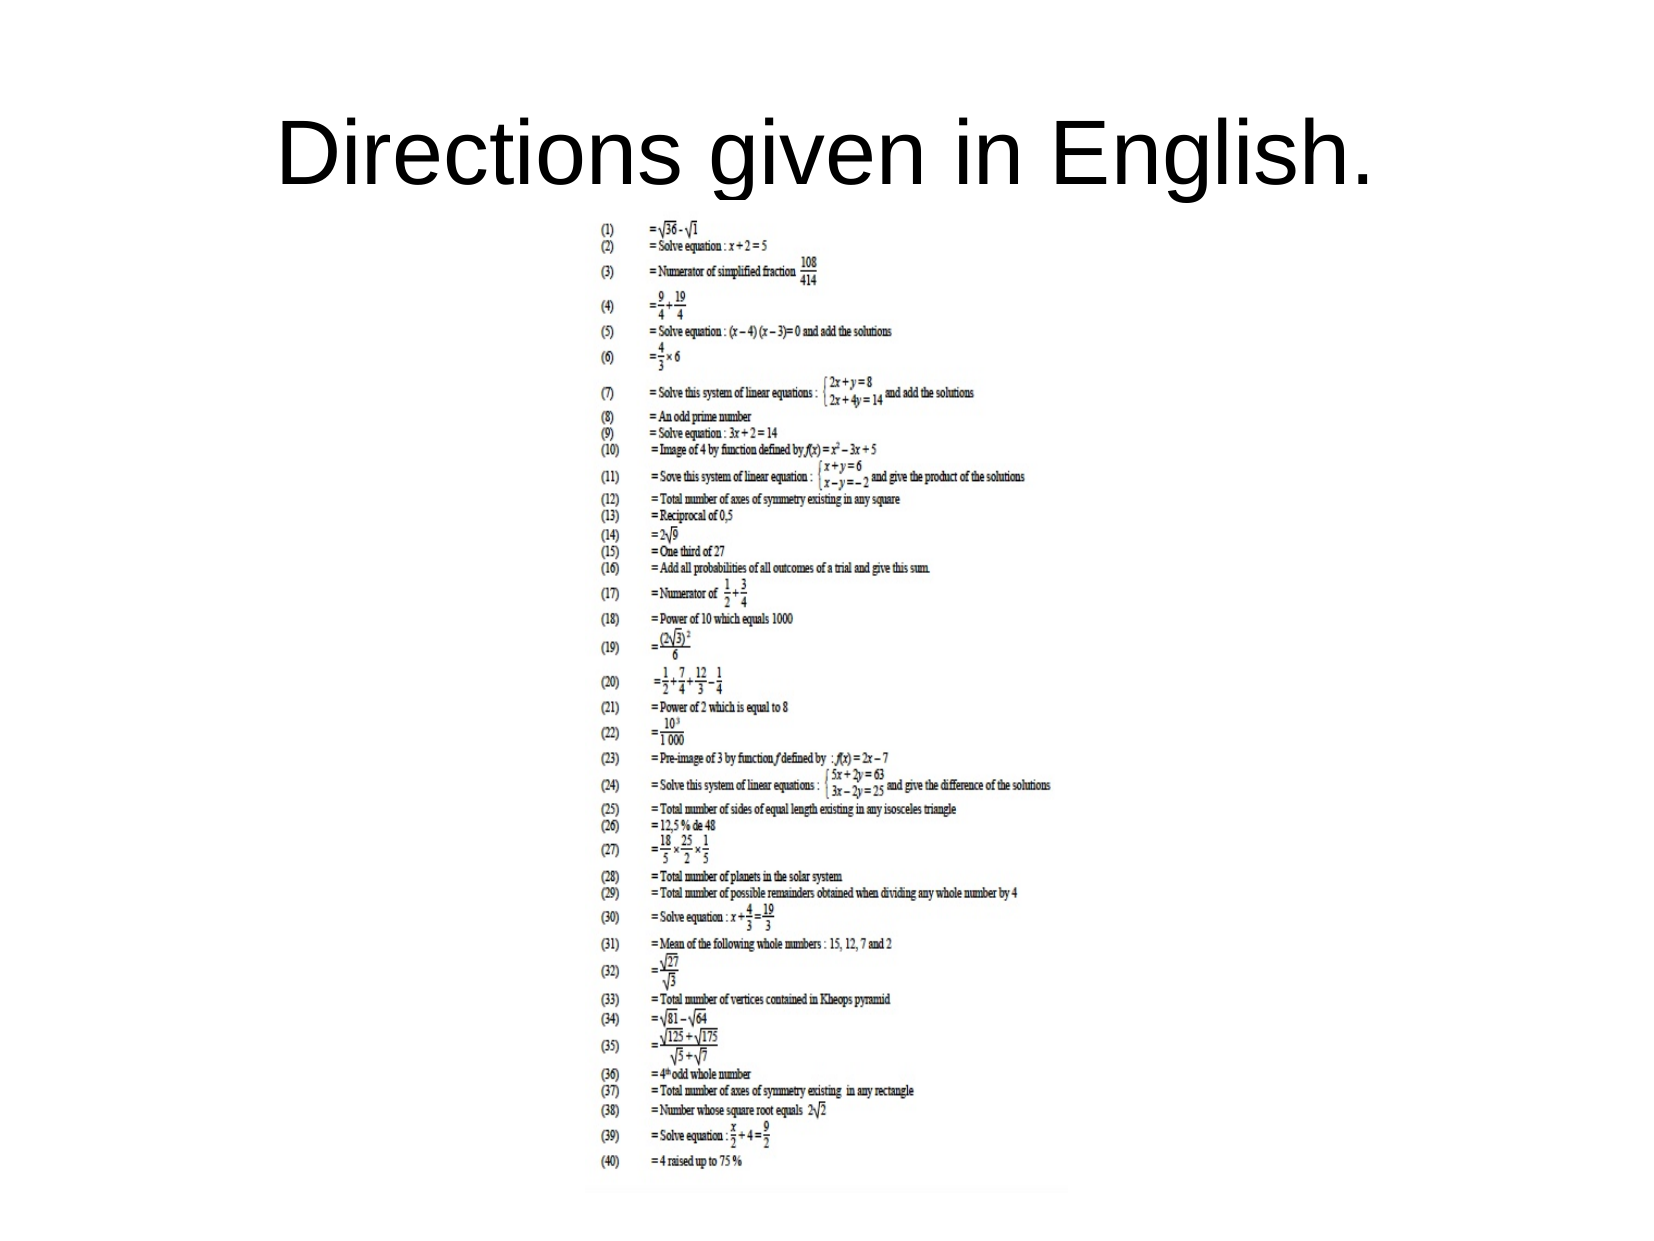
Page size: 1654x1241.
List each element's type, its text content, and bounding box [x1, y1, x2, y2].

picture [585, 200, 1068, 1193]
title Directions given in English. [82, 49, 1571, 257]
